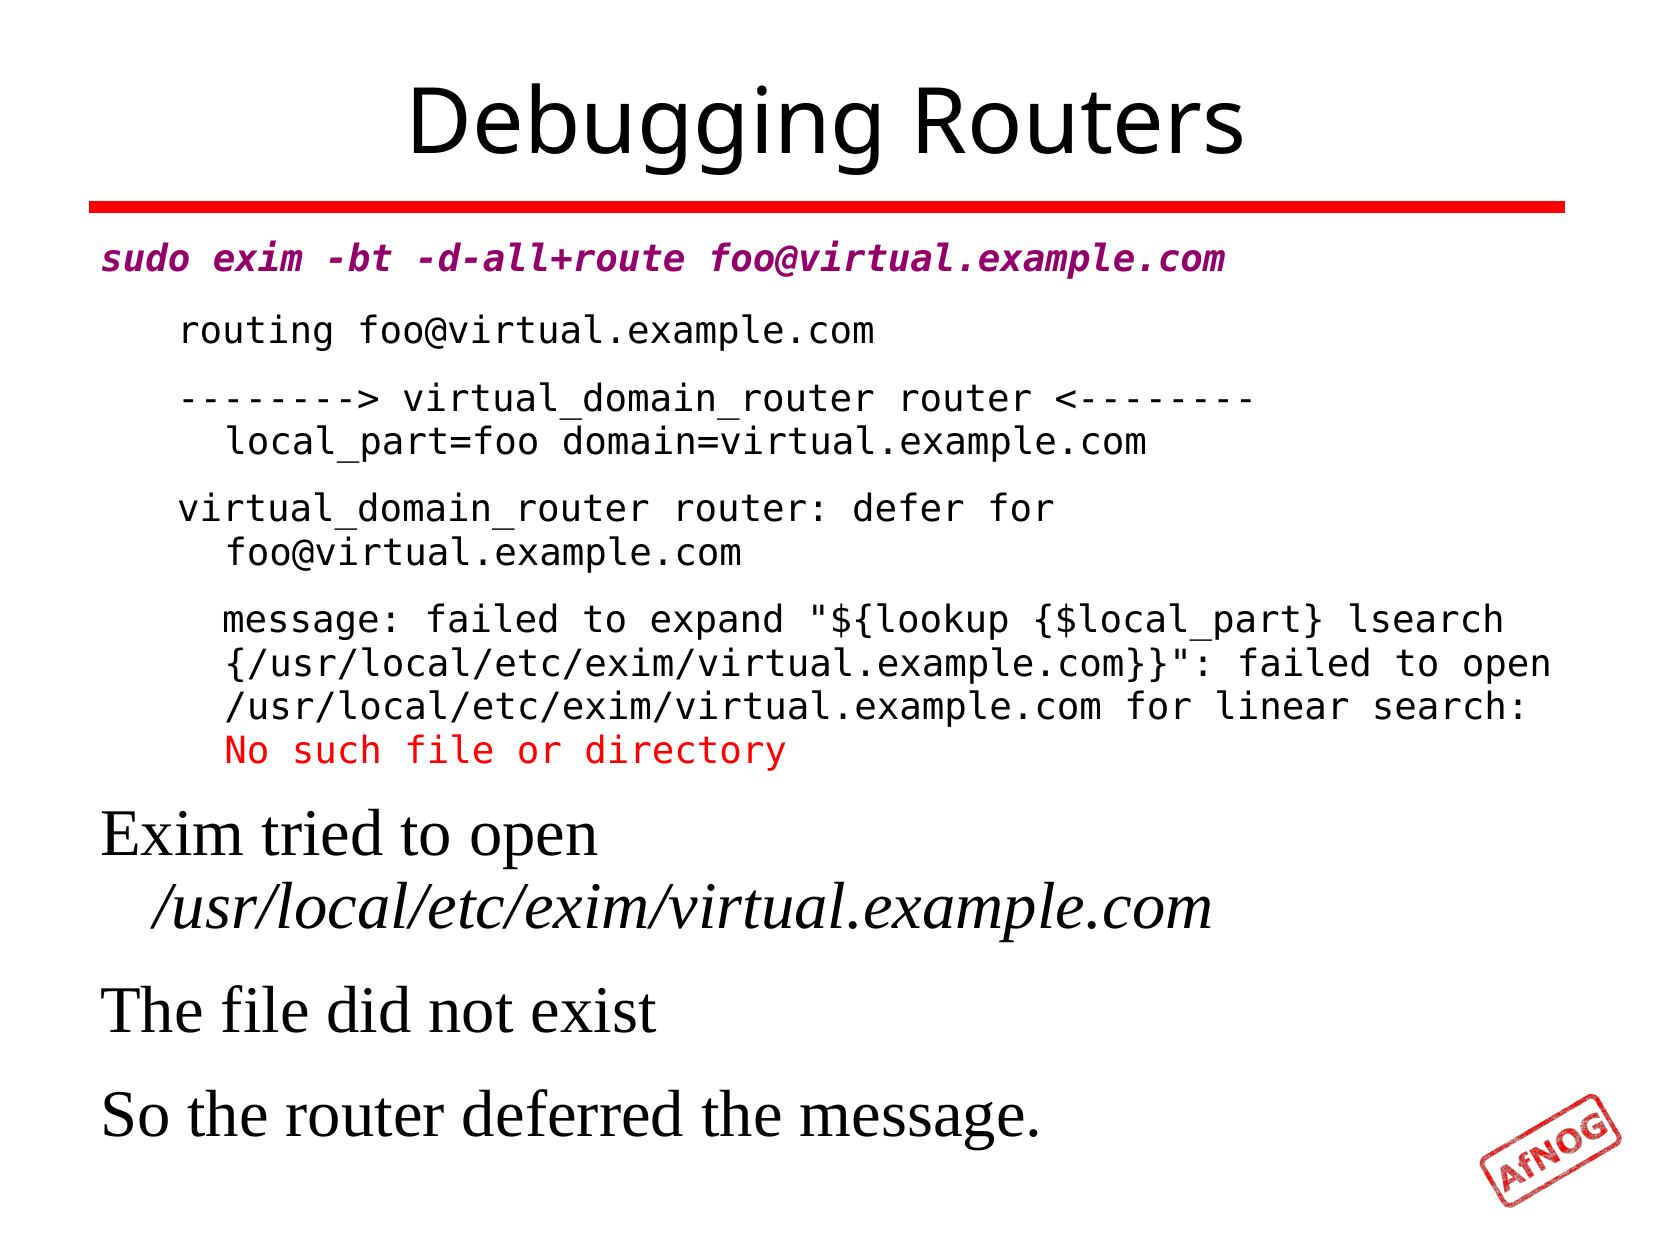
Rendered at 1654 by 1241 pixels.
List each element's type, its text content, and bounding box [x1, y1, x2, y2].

title Debugging Routers [88, 29, 1565, 207]
picture [1476, 1090, 1625, 1211]
list sudo exim -bt -d-all+route foo@virtual.example.com routing foo@virtual.example.com --------> virtual_domain_router router <-------- local_part=foo domain=virtual.example.com virtual_domain_router router: defer for foo@virtual.example.com message: failed to expand "${lookup {$local_part} lsearch {/usr/local/etc/exim/virtual.example.com}}": failed to open /usr/local/etc/exim/virtual.example.com for linear search: No such file or directory Exim tried to open /usr/local/etc/exim/virtual.example.com The file did not exist So the router deferred the message. [82, 236, 1571, 1195]
